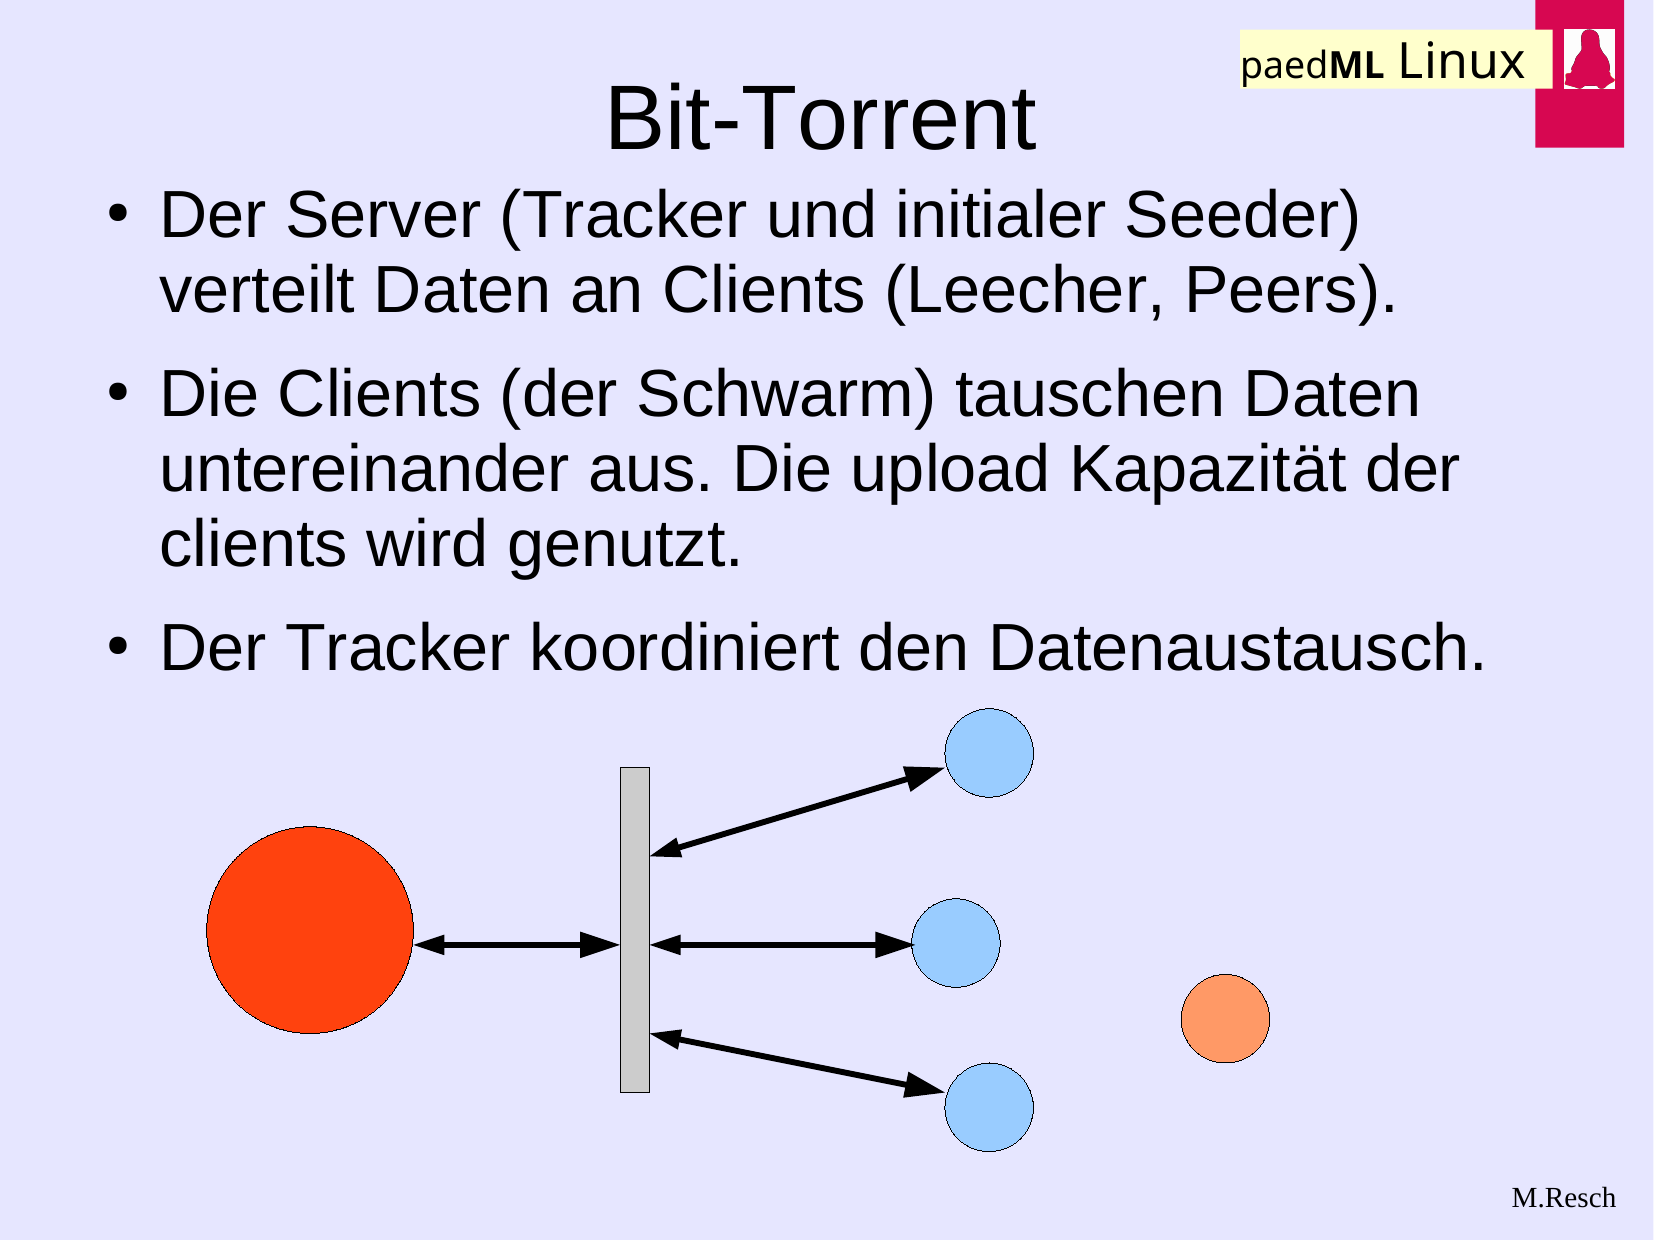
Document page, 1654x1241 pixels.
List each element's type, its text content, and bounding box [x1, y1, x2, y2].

text_box [620, 767, 650, 1093]
text_box [911, 898, 1001, 988]
text_box [206, 826, 414, 1034]
title Bit-Torrent [76, 29, 1565, 207]
list Der Server (Tracker und initialer Seeder) verteilt Daten an Clients (Leecher, Peers). Die Clients (der Schwarm) tauschen Daten untereinander aus. Die upload Kapazität der clients wird genutzt. Der Tracker koordiniert den Datenaustausch. [88, 177, 1571, 685]
text_box [944, 708, 1034, 798]
text_box [1181, 974, 1270, 1063]
text_box [944, 1062, 1034, 1152]
